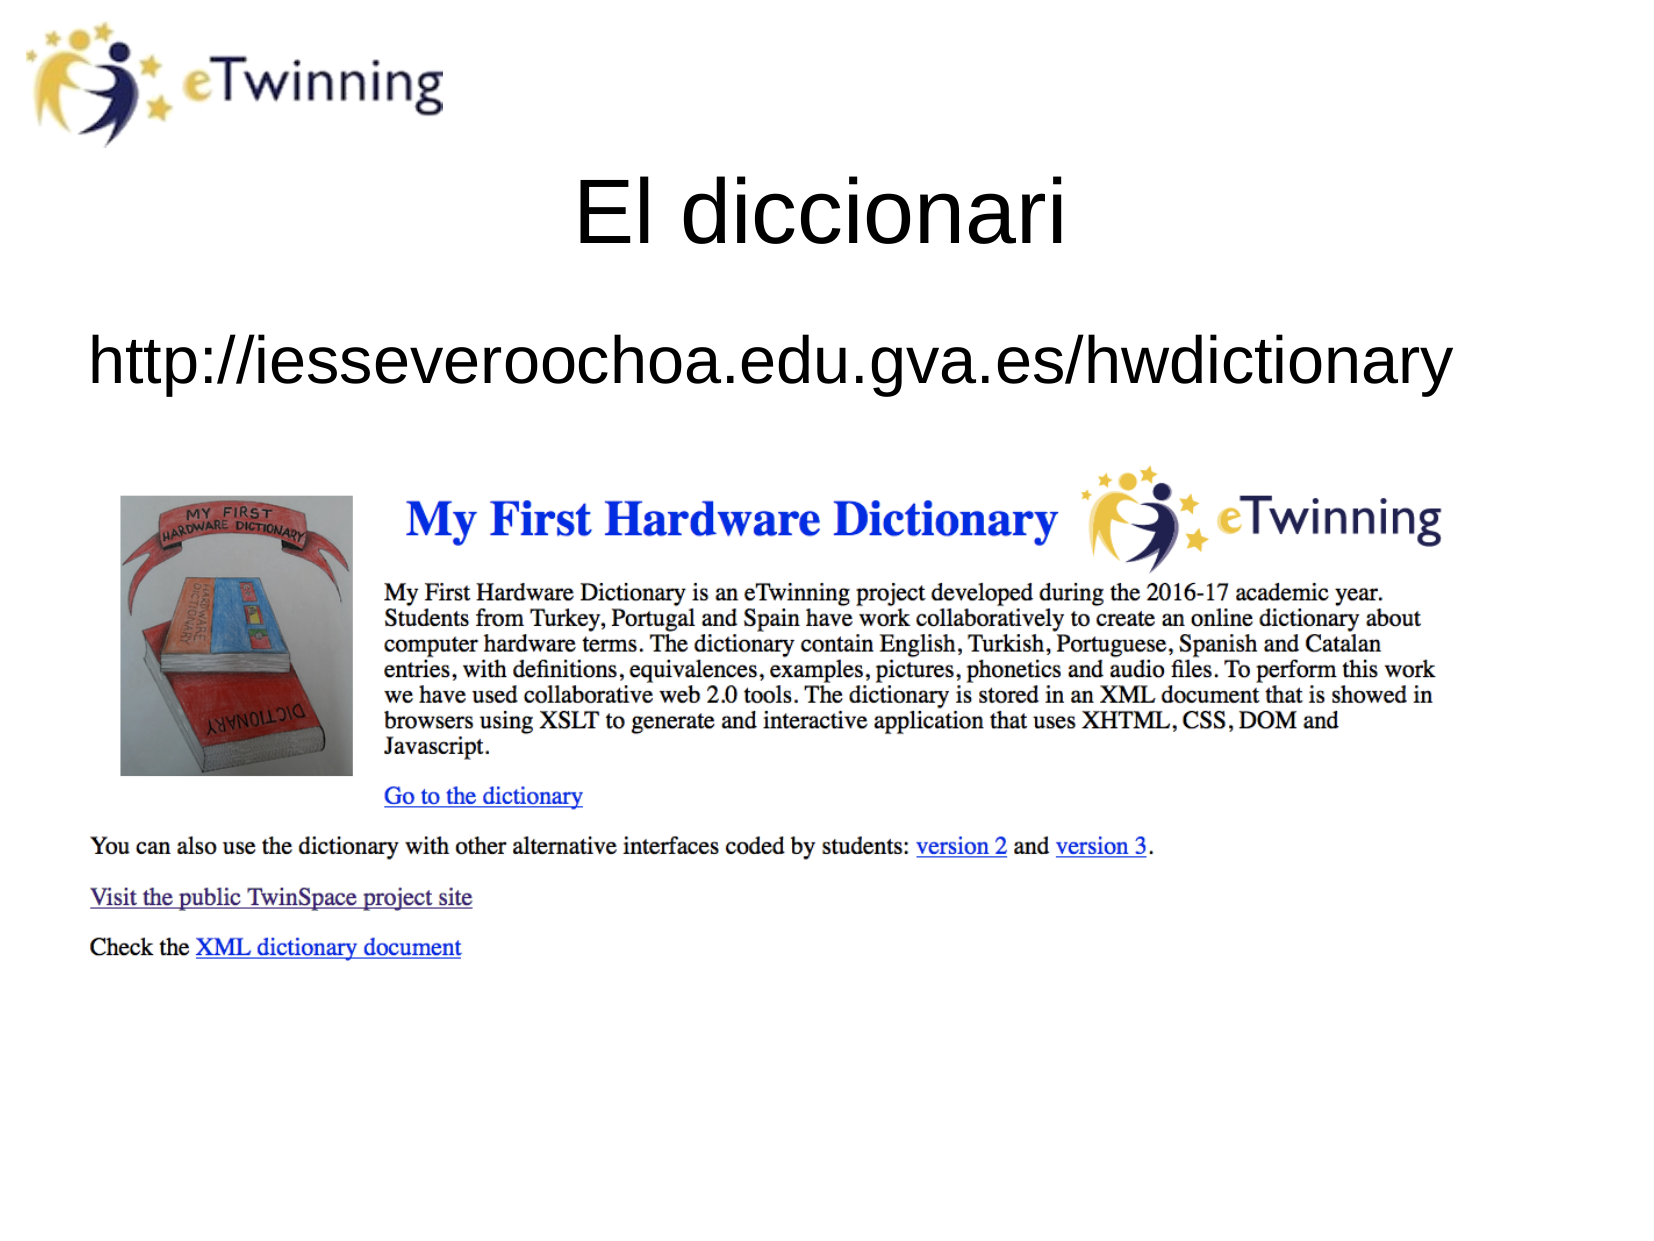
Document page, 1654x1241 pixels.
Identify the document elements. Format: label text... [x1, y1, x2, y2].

subtitle http://iesseveroochoa.edu.gva.es/hwdictionary [88, 295, 1577, 390]
picture [88, 426, 1479, 975]
title El diccionari [76, 127, 1565, 296]
picture [26, 20, 443, 148]
